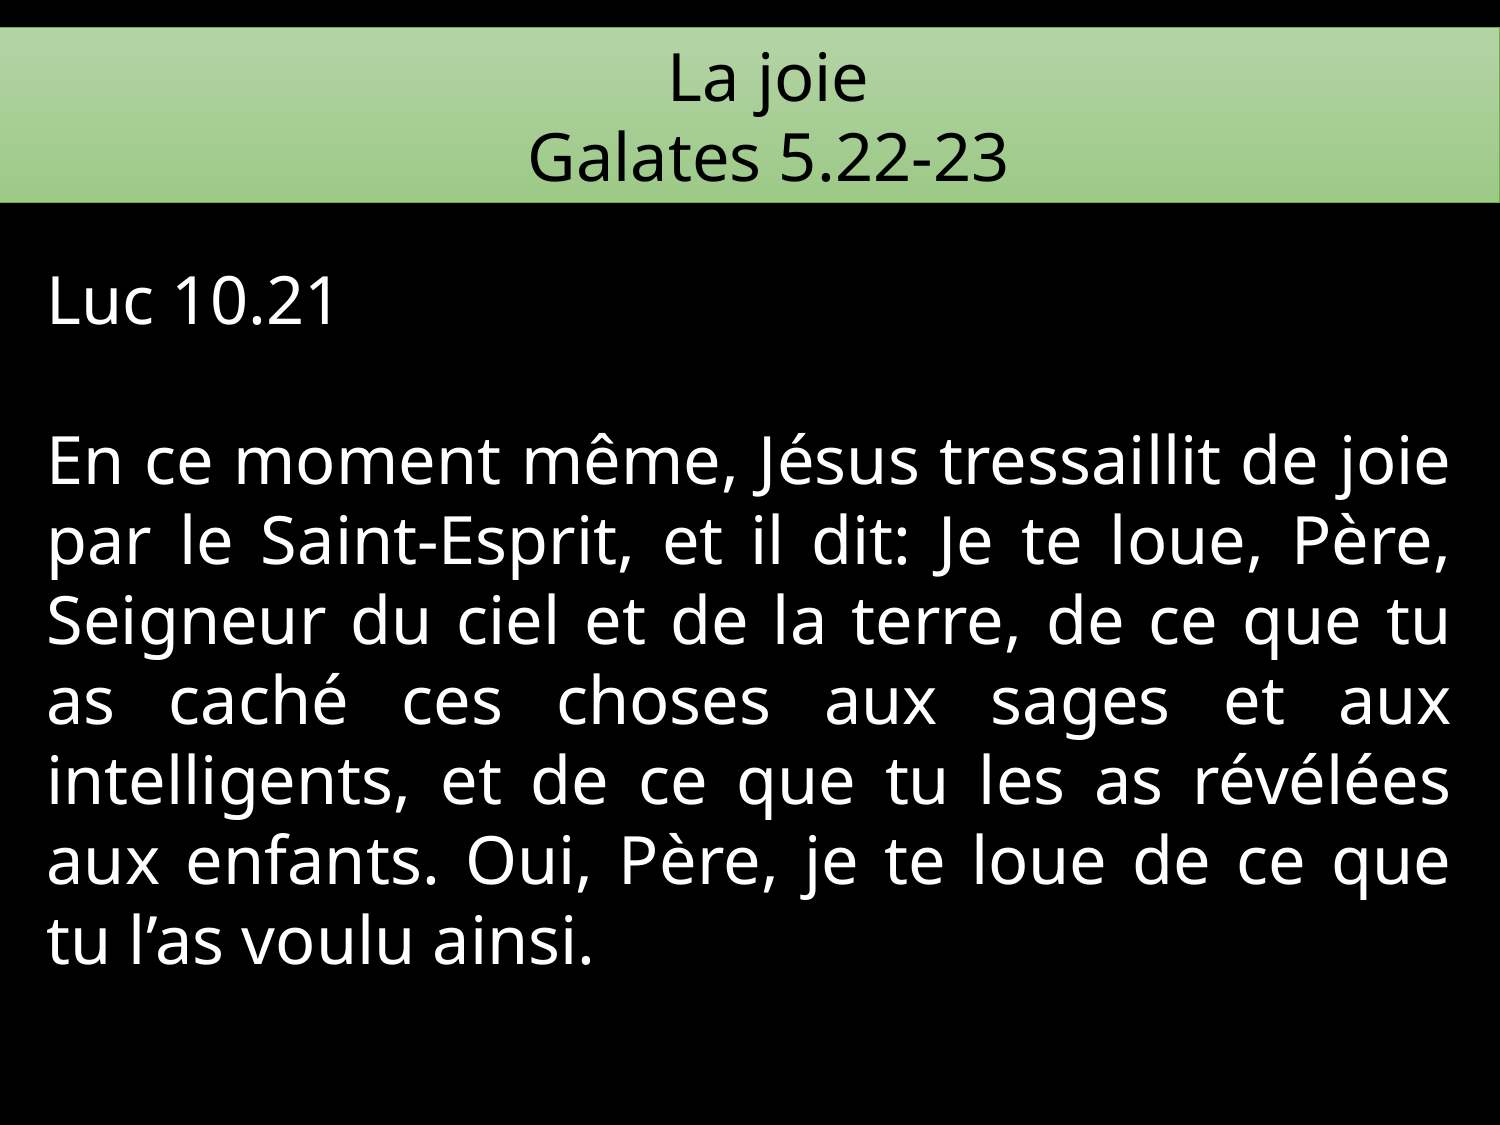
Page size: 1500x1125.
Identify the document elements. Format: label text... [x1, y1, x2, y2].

text_box La joie Galates 5.22-23 [0, 27, 1500, 203]
text_box Luc 10.21 En ce moment même, Jésus tressaillit de joie par le Saint-Esprit, et il dit: Je te loue, Père, Seigneur du ciel et de la terre, de ce que tu as caché ces choses aux sages et aux intelligents, et de ce que tu les as révélées aux enfants. Oui, Père, je te loue de ce que tu l’as voulu ainsi. [31, 250, 1469, 986]
